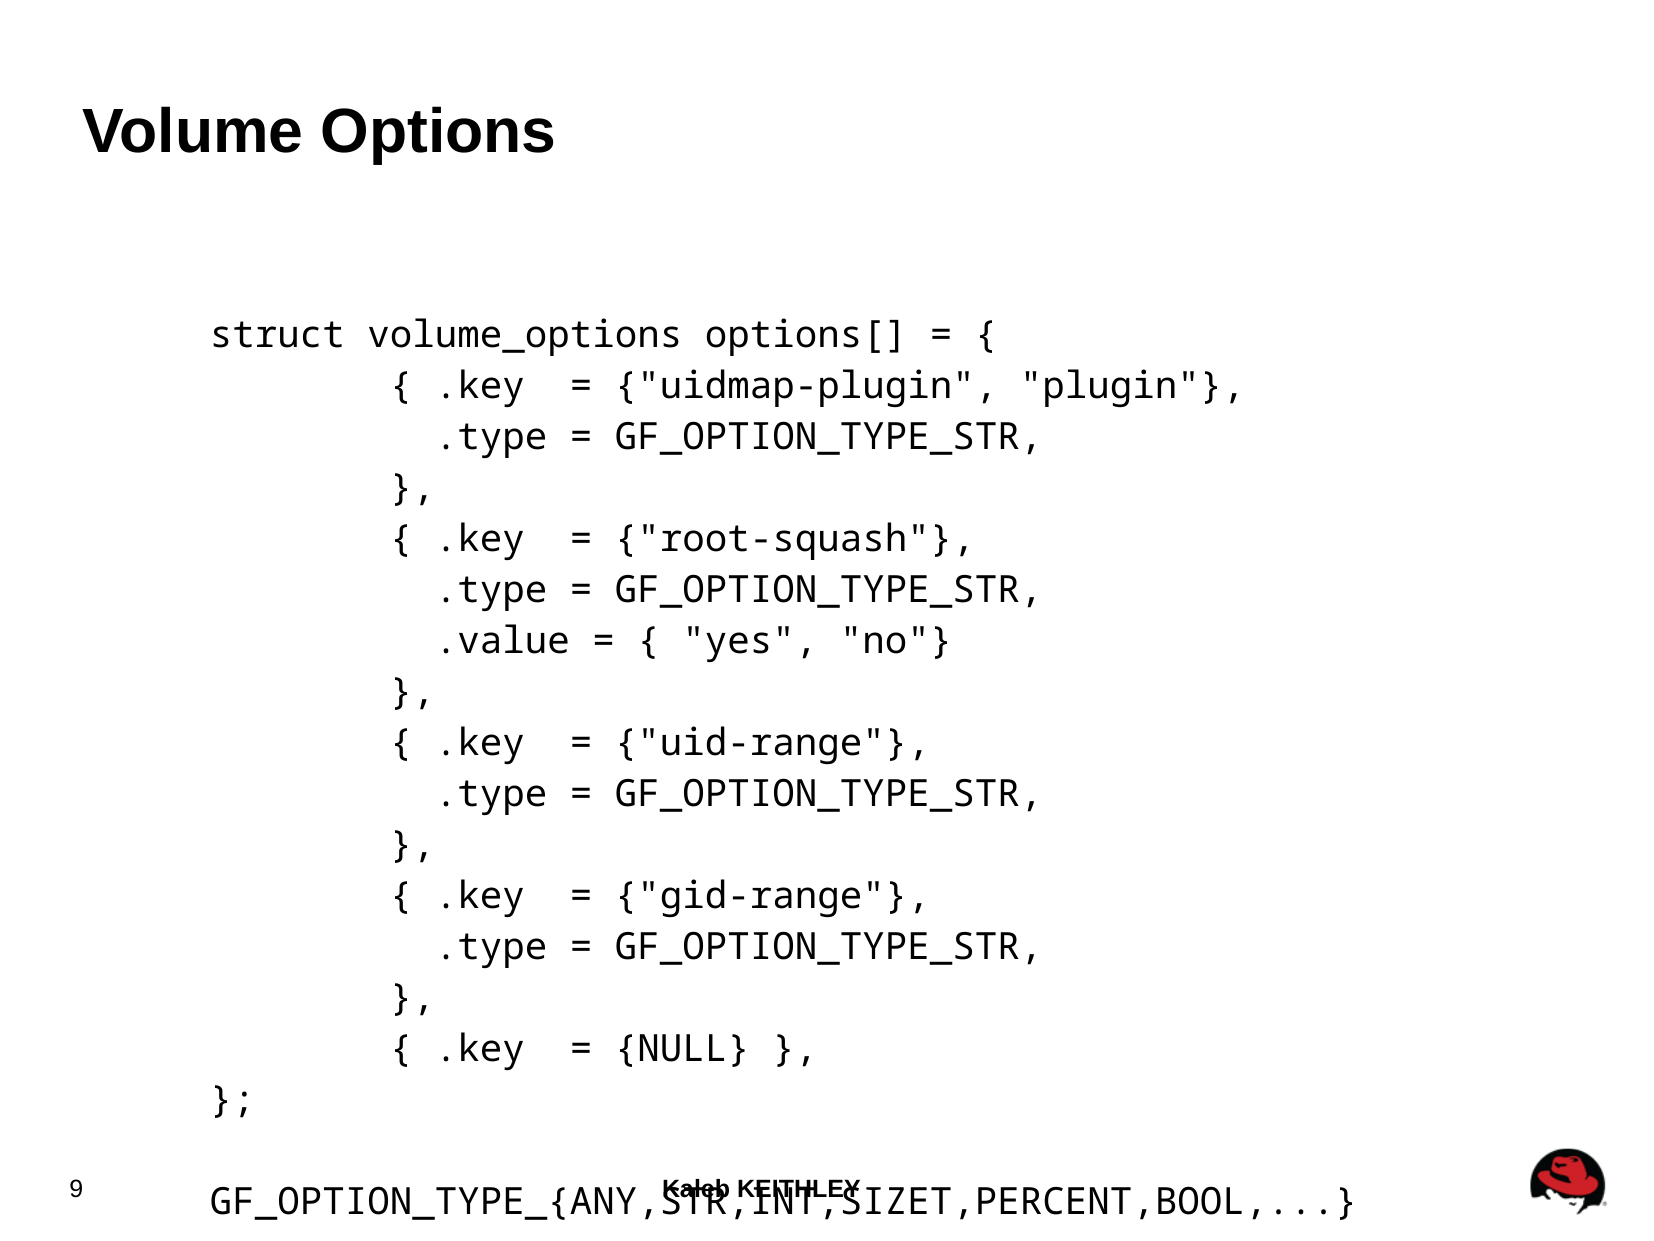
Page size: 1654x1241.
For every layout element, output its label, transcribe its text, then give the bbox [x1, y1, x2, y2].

picture [1529, 1146, 1613, 1224]
text_box struct volume_options options[] = { { .key = {"uidmap-plugin", "plugin"}, .type = GF_OPTION_TYPE_STR, }, { .key = {"root-squash"}, .type = GF_OPTION_TYPE_STR, .value = { "yes", "no"} }, { .key = {"uid-range"}, .type = GF_OPTION_TYPE_STR, }, { .key = {"gid-range"}, .type = GF_OPTION_TYPE_STR, }, { .key = {NULL} }, }; GF_OPTION_TYPE_{ANY,STR,INT,SIZET,PERCENT,BOOL,...} [195, 300, 1456, 1099]
title Volume Options [82, 37, 1571, 226]
